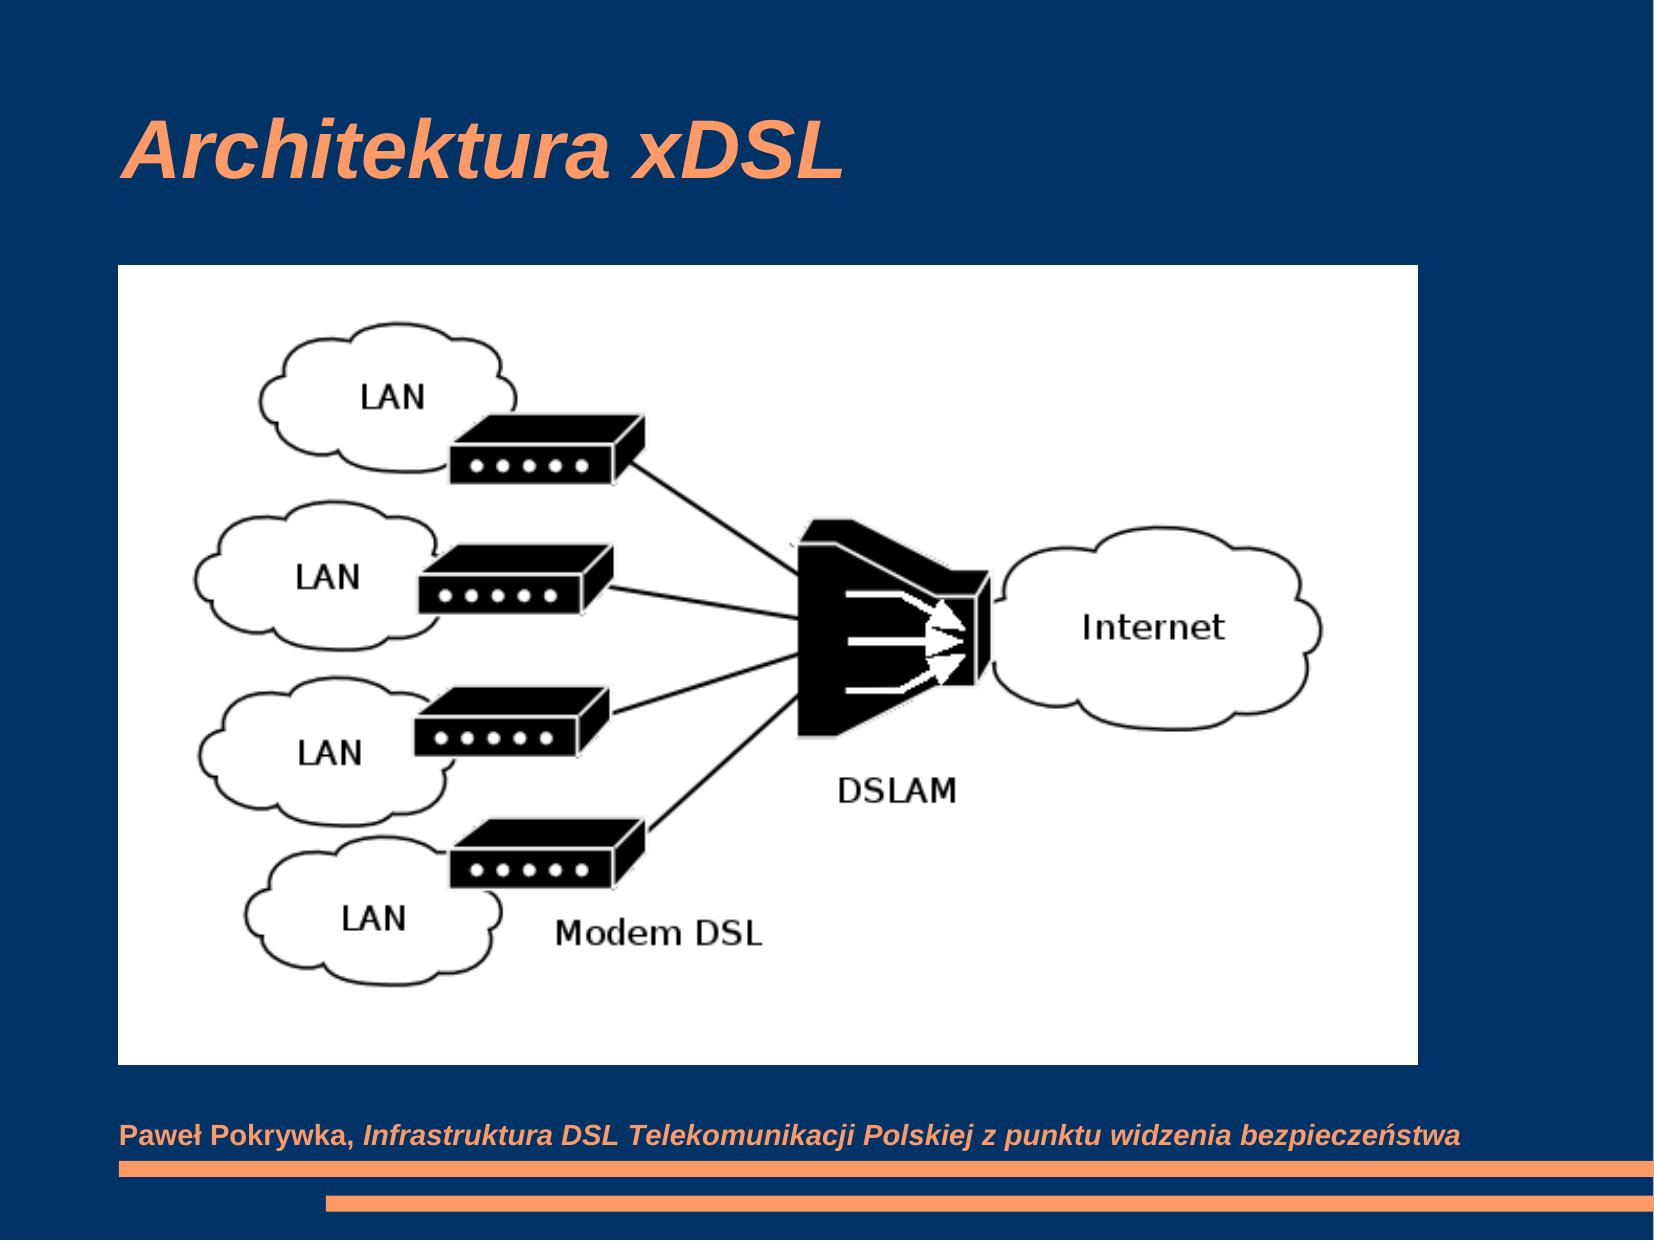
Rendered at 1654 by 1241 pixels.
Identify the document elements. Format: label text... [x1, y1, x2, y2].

picture [118, 265, 1418, 1065]
title Architektura xDSL [121, 46, 1534, 254]
text_box Paweł Pokrywka, Infrastruktura DSL Telekomunikacji Polskiej z punktu widzenia bezpieczeństwa [104, 1111, 1623, 1160]
